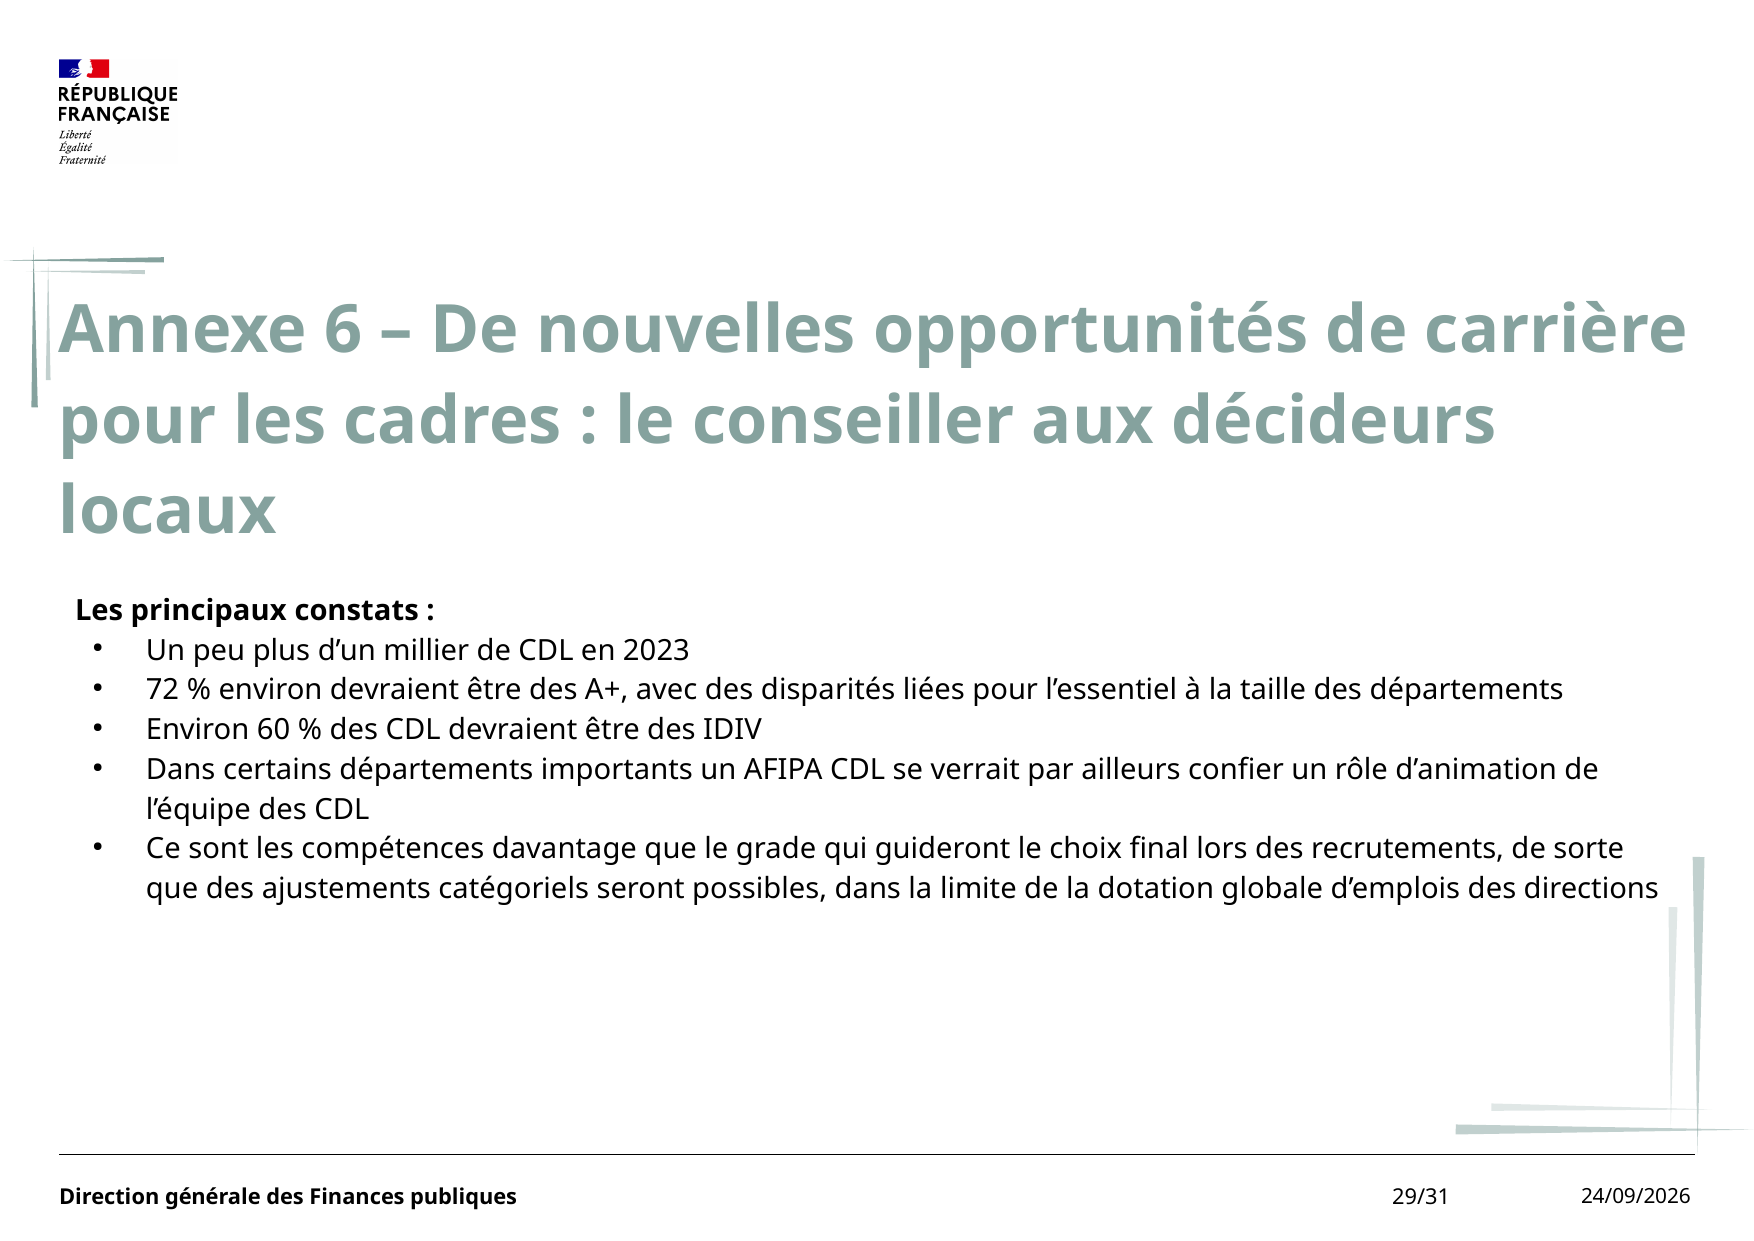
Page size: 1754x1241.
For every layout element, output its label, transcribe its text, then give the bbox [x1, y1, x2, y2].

picture [59, 59, 178, 164]
list Annexe 6 – De nouvelles opportunités de carrière pour les cadres : le conseiller aux décideurs locaux [59, 281, 1706, 1241]
text_box Les principaux constats : Un peu plus d’un millier de CDL en 2023 72 % environ devraient être des A+, avec des disparités liées pour l’essentiel à la taille des départements Environ 60 % des CDL devraient être des IDIV Dans certains départements importants un AFIPA CDL se verrait par ailleurs confier un rôle d’animation de l’équipe des CDL Ce sont les compétences davantage que le grade qui guideront le choix final lors des recrutements, de sorte que des ajustements catégoriels seront possibles, dans la limite de la dotation globale d’emplois des directions [60, 542, 1697, 1135]
